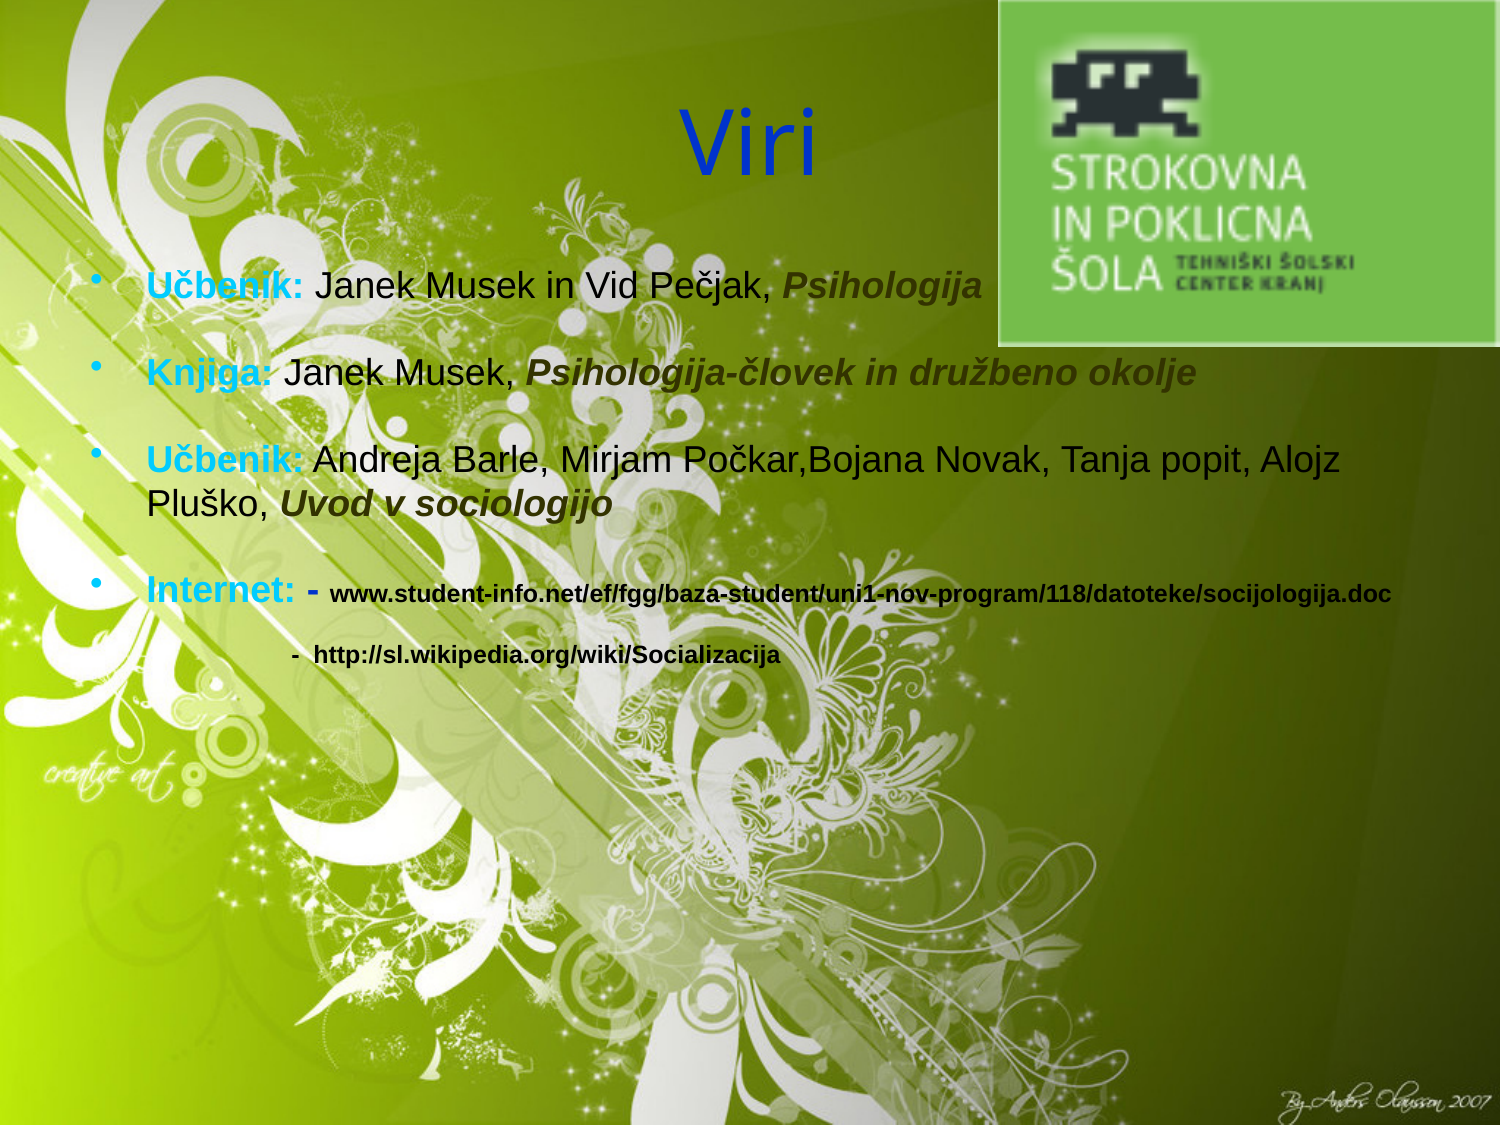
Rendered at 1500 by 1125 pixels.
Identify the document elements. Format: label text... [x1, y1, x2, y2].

title Viri [75, 45, 998, 233]
picture [0, 0, 1500, 1125]
list Učbenik: Janek Musek in Vid Pečjak, Psihologija Knjiga: Janek Musek, Psihologija-človek in družbeno okolje Učbenik: Andreja Barle, Mirjam Počkar,Bojana Novak, Tanja popit, Alojz Pluško, Uvod v sociologijo Internet: - www.student-info.net/ef/fgg/baza-student/uni1-nov-program/118/datoteke/socijologija.doc - http://sl.wikipedia.org/wiki/Socializacija [75, 262, 1425, 1005]
